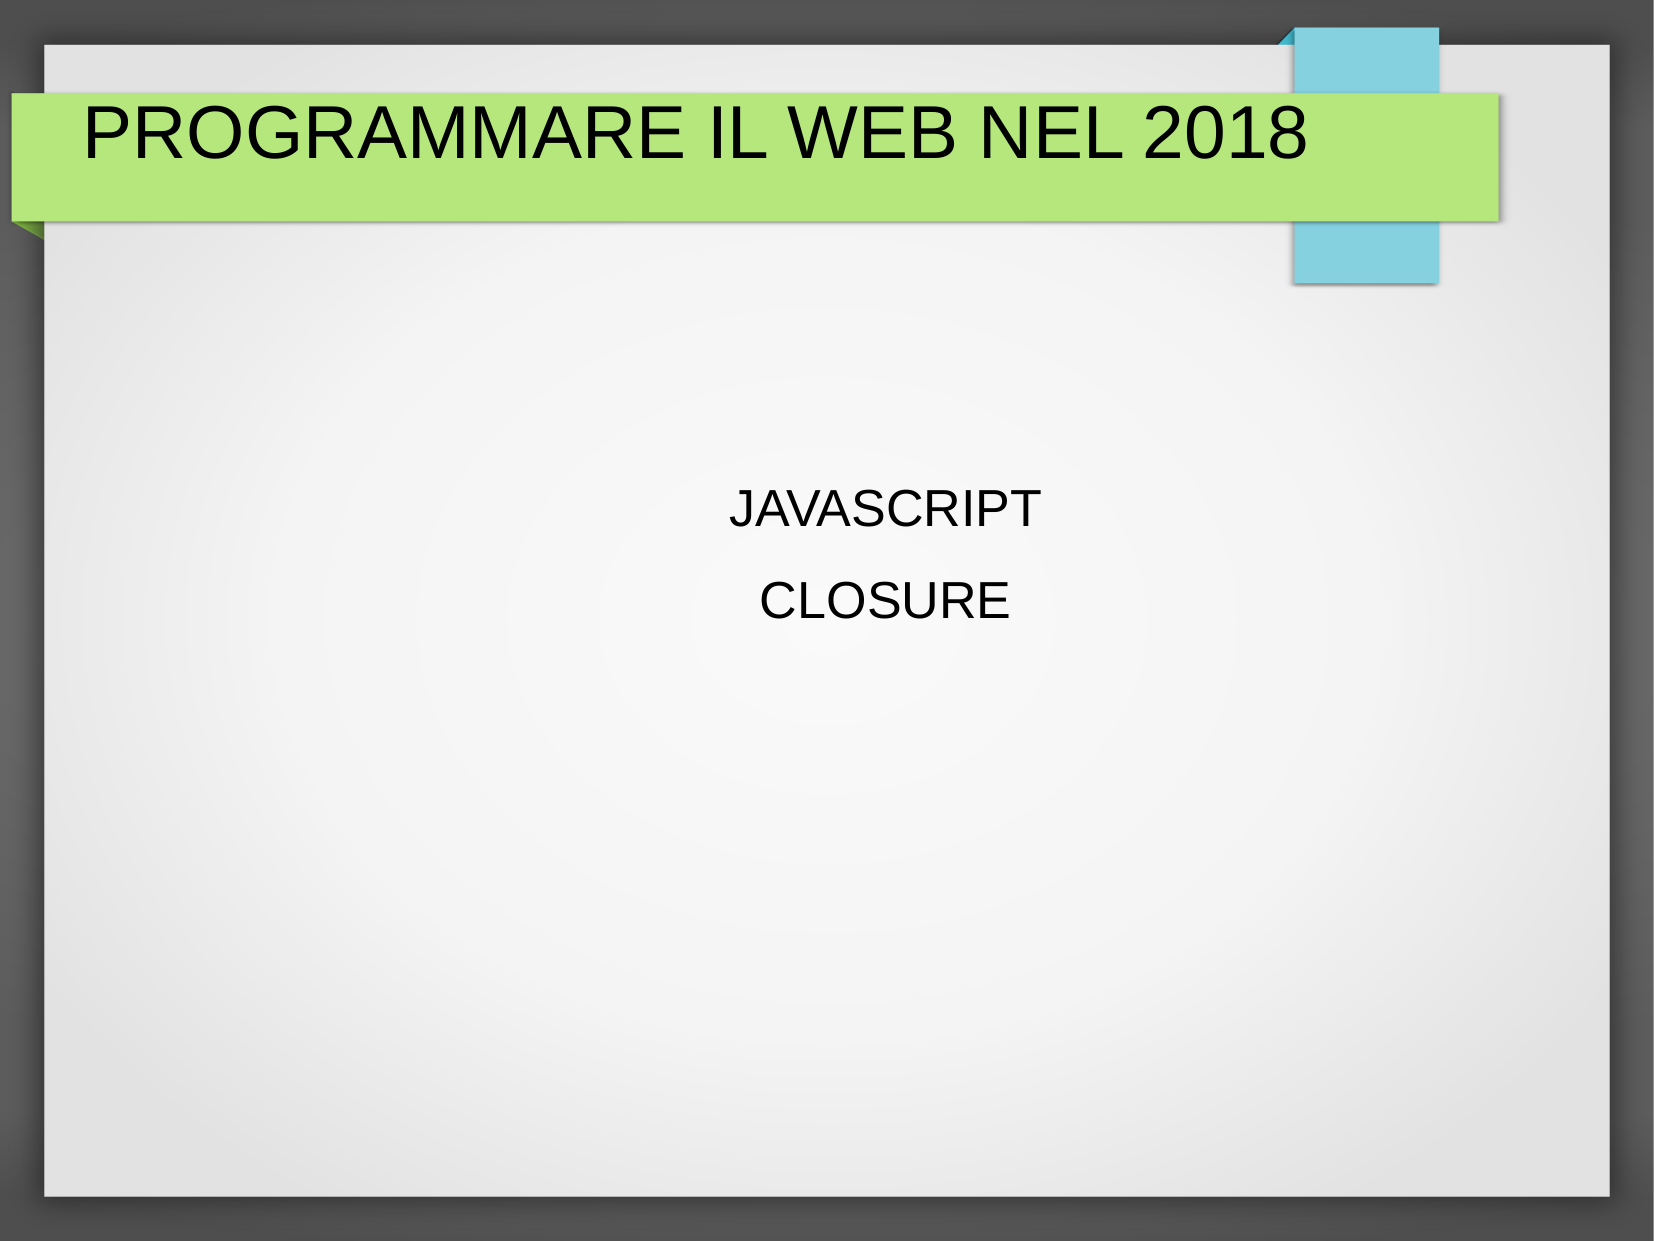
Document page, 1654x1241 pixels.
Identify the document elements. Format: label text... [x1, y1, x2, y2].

picture [0, 0, 1654, 1241]
subtitle JAVASCRIPT CLOSURE [141, 236, 1630, 1144]
title PROGRAMMARE IL WEB NEL 2018 [82, 44, 1489, 213]
